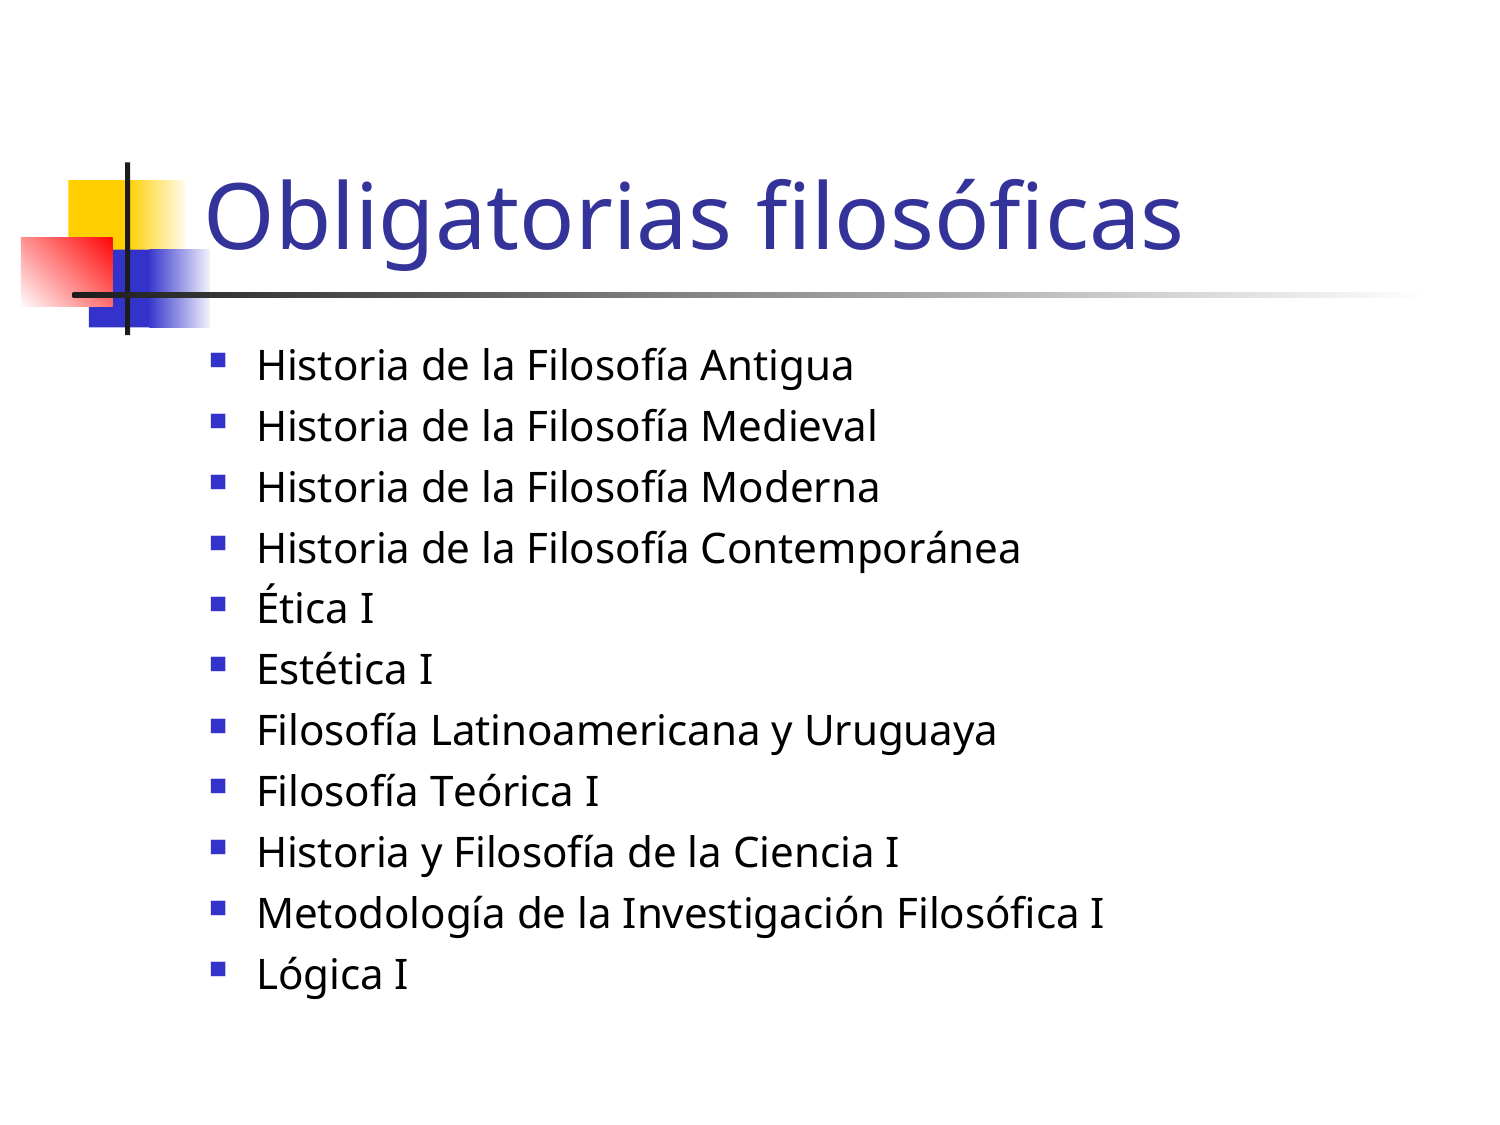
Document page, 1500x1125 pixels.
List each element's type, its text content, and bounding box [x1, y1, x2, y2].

title Obligatorias filosóficas [188, 35, 1468, 276]
list Historia de la Filosofía Antigua Historia de la Filosofía Medieval Historia de la Filosofía Moderna Historia de la Filosofía Contemporánea Ética I Estética I Filosofía Latinoamericana y Uruguaya Filosofía Teórica I Historia y Filosofía de la Ciencia I Metodología de la Investigación Filosófica I Lógica I [193, 331, 1469, 1007]
